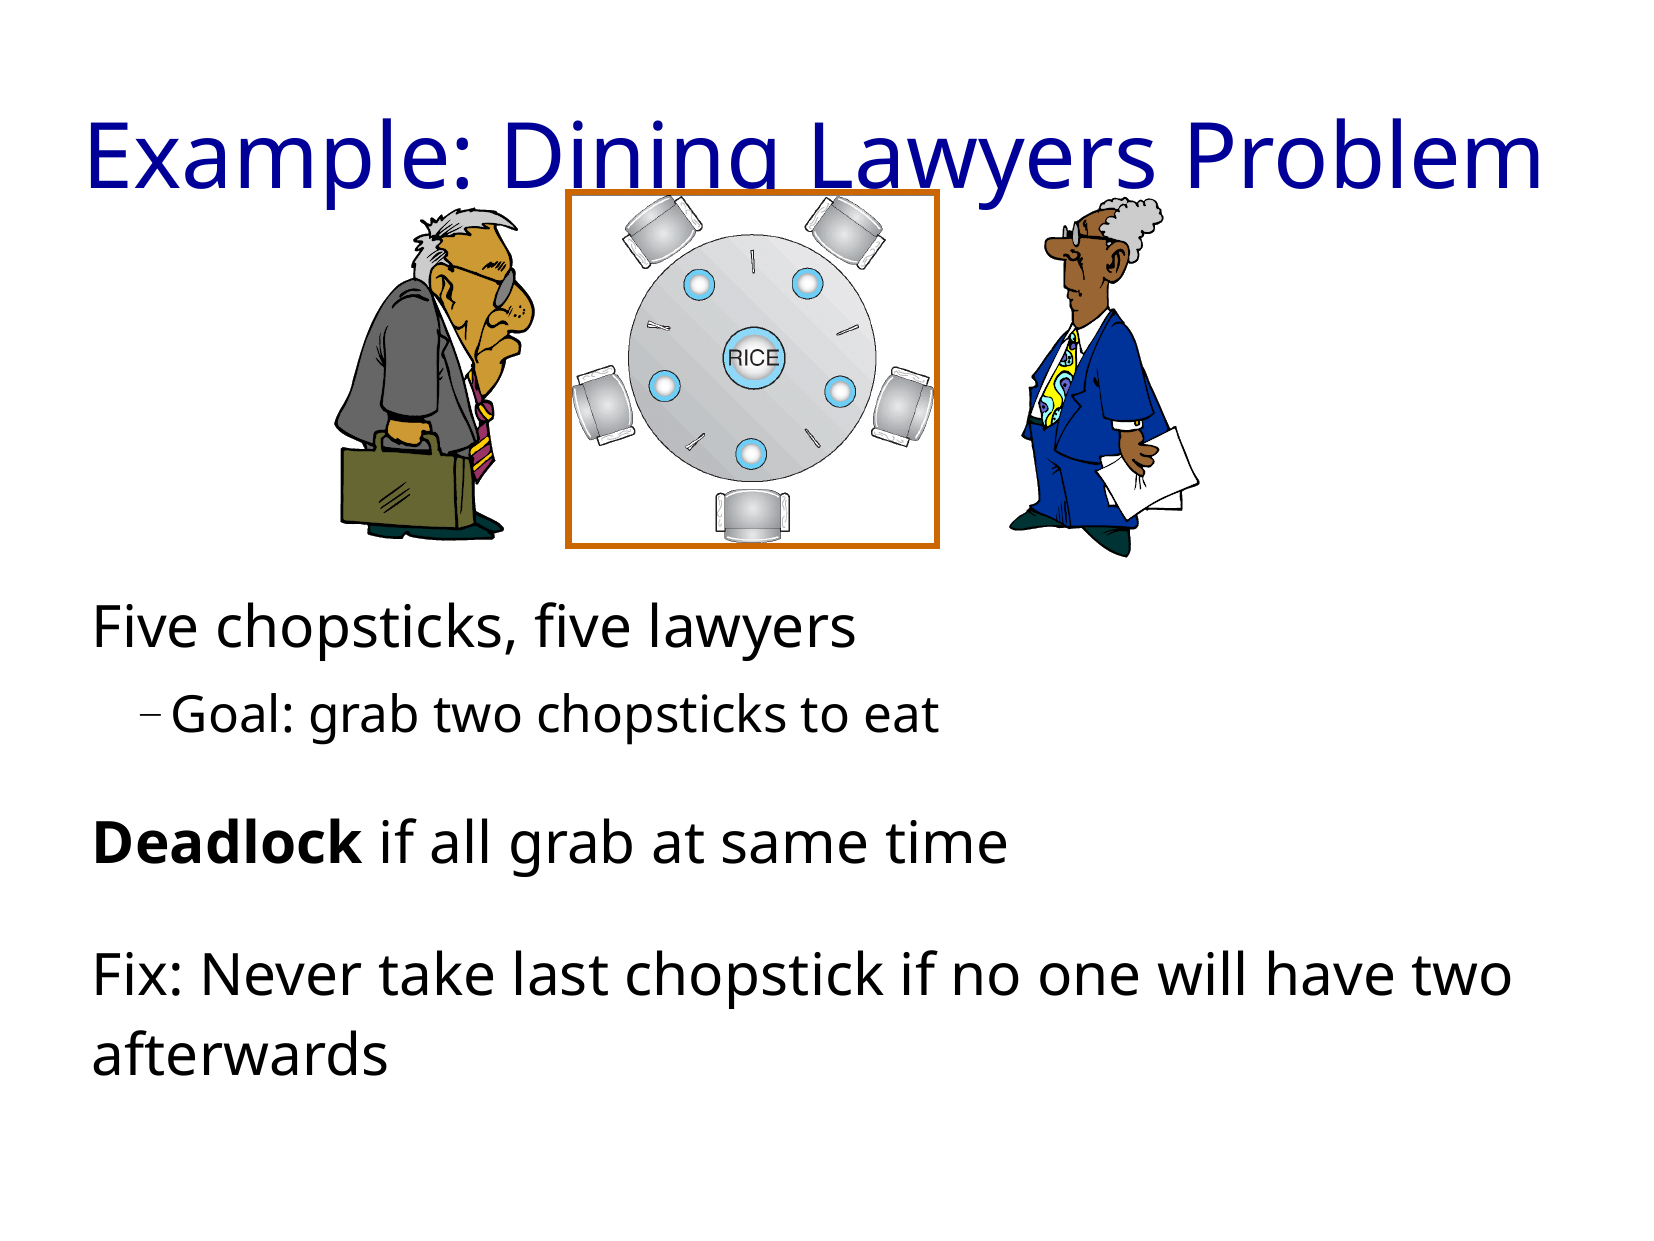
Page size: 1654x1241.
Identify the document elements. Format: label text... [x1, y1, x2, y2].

picture [1009, 195, 1201, 558]
list Five chopsticks, five lawyers Goal: grab two chopsticks to eat Deadlock if all grab at same time Fix: Never take last chopstick if no one will have two afterwards [60, 585, 1571, 1096]
title Example: Dining Lawyers Problem [82, 49, 1571, 257]
picture [334, 207, 541, 543]
picture [571, 195, 935, 543]
